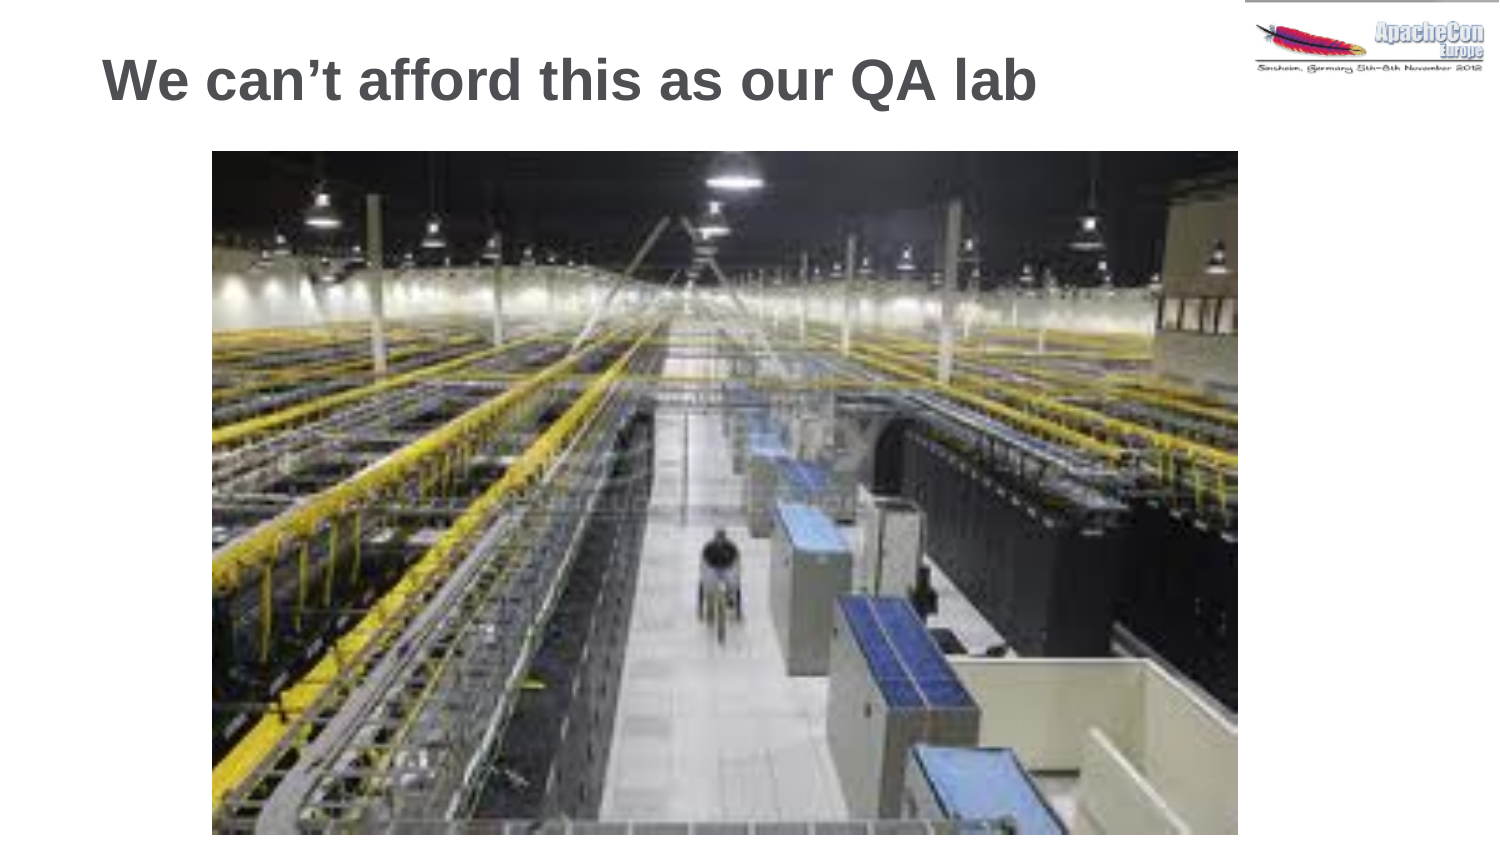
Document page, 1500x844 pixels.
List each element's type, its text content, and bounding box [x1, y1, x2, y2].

picture [212, 151, 1238, 835]
text_box We can’t afford this as our QA lab [87, 34, 1413, 120]
picture [1245, 0, 1499, 90]
